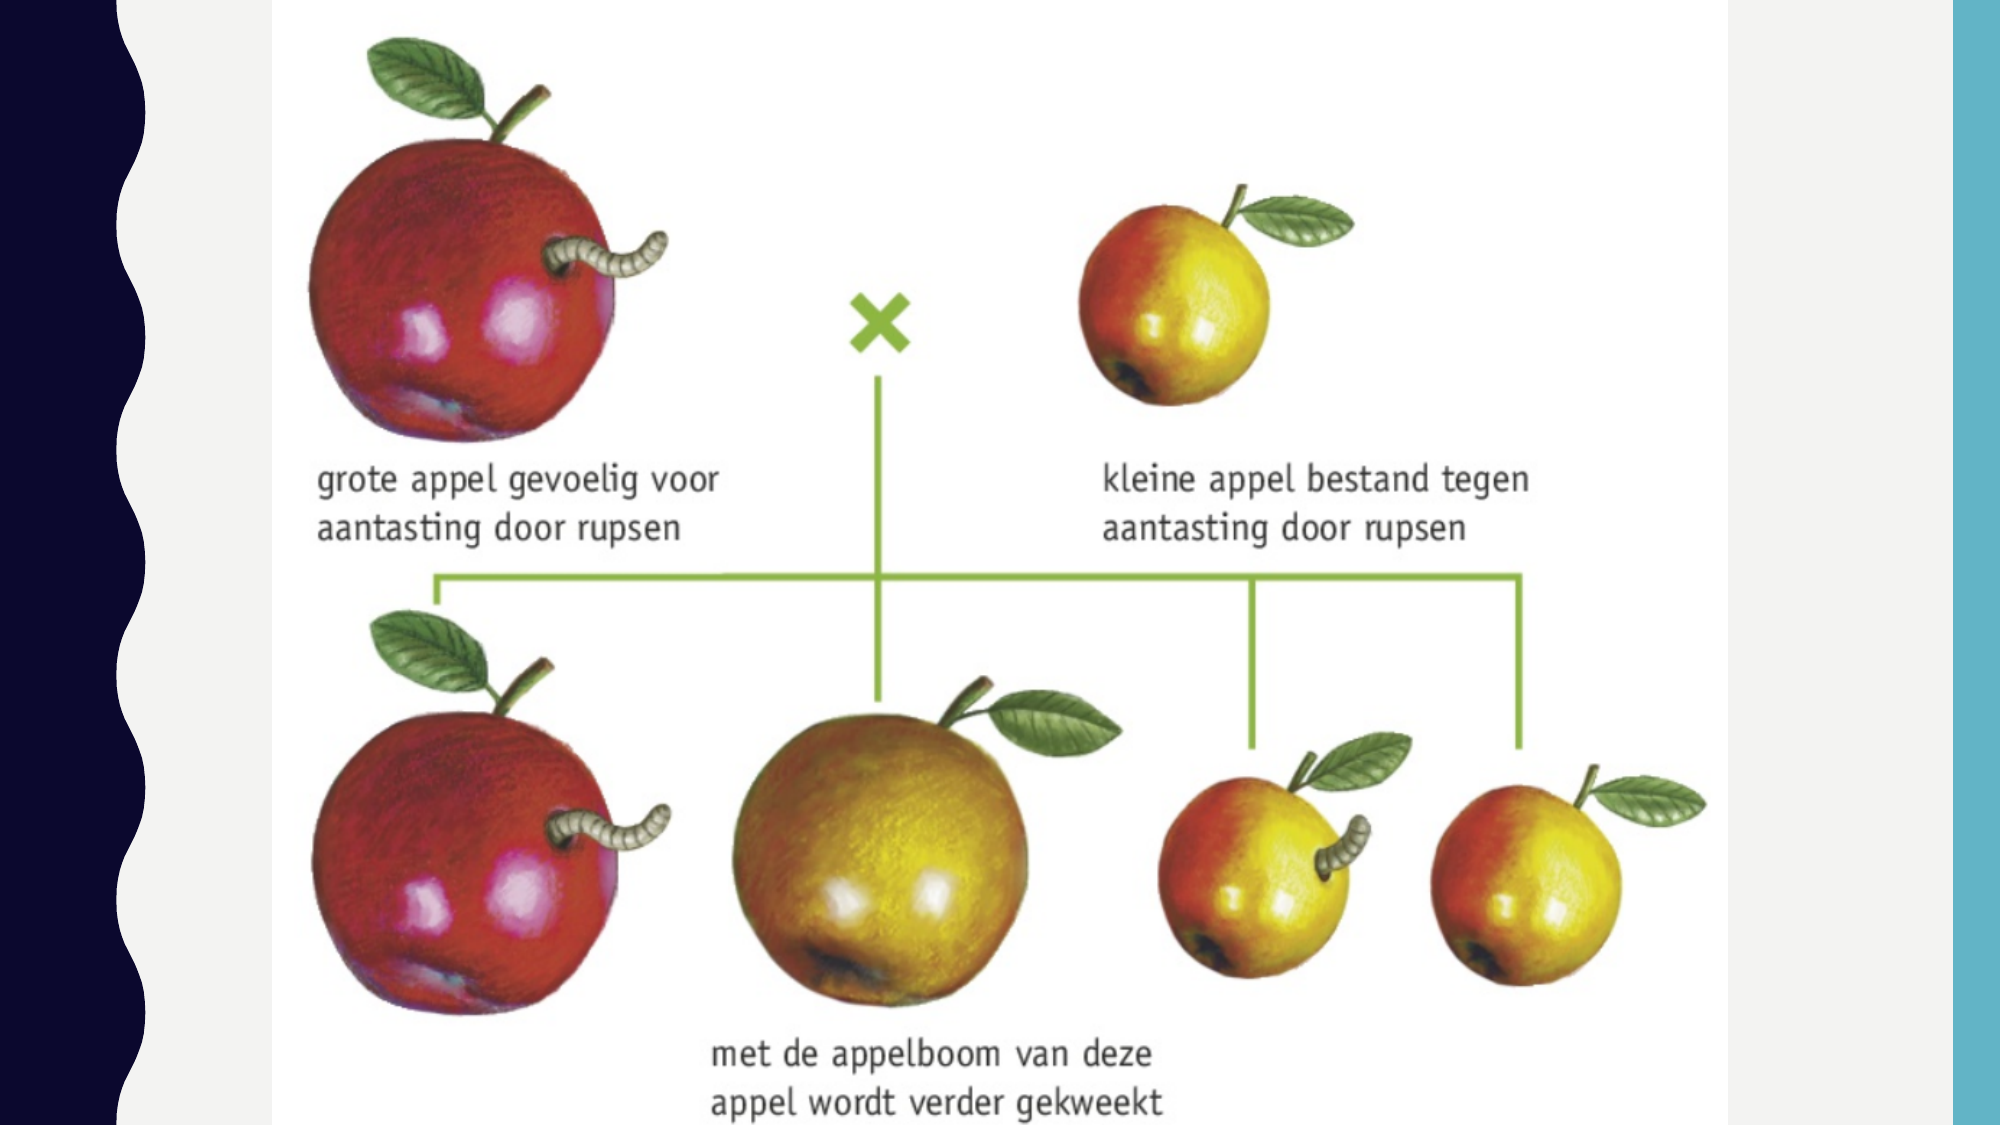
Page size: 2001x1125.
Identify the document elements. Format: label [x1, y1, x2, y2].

picture [272, 0, 1728, 1125]
